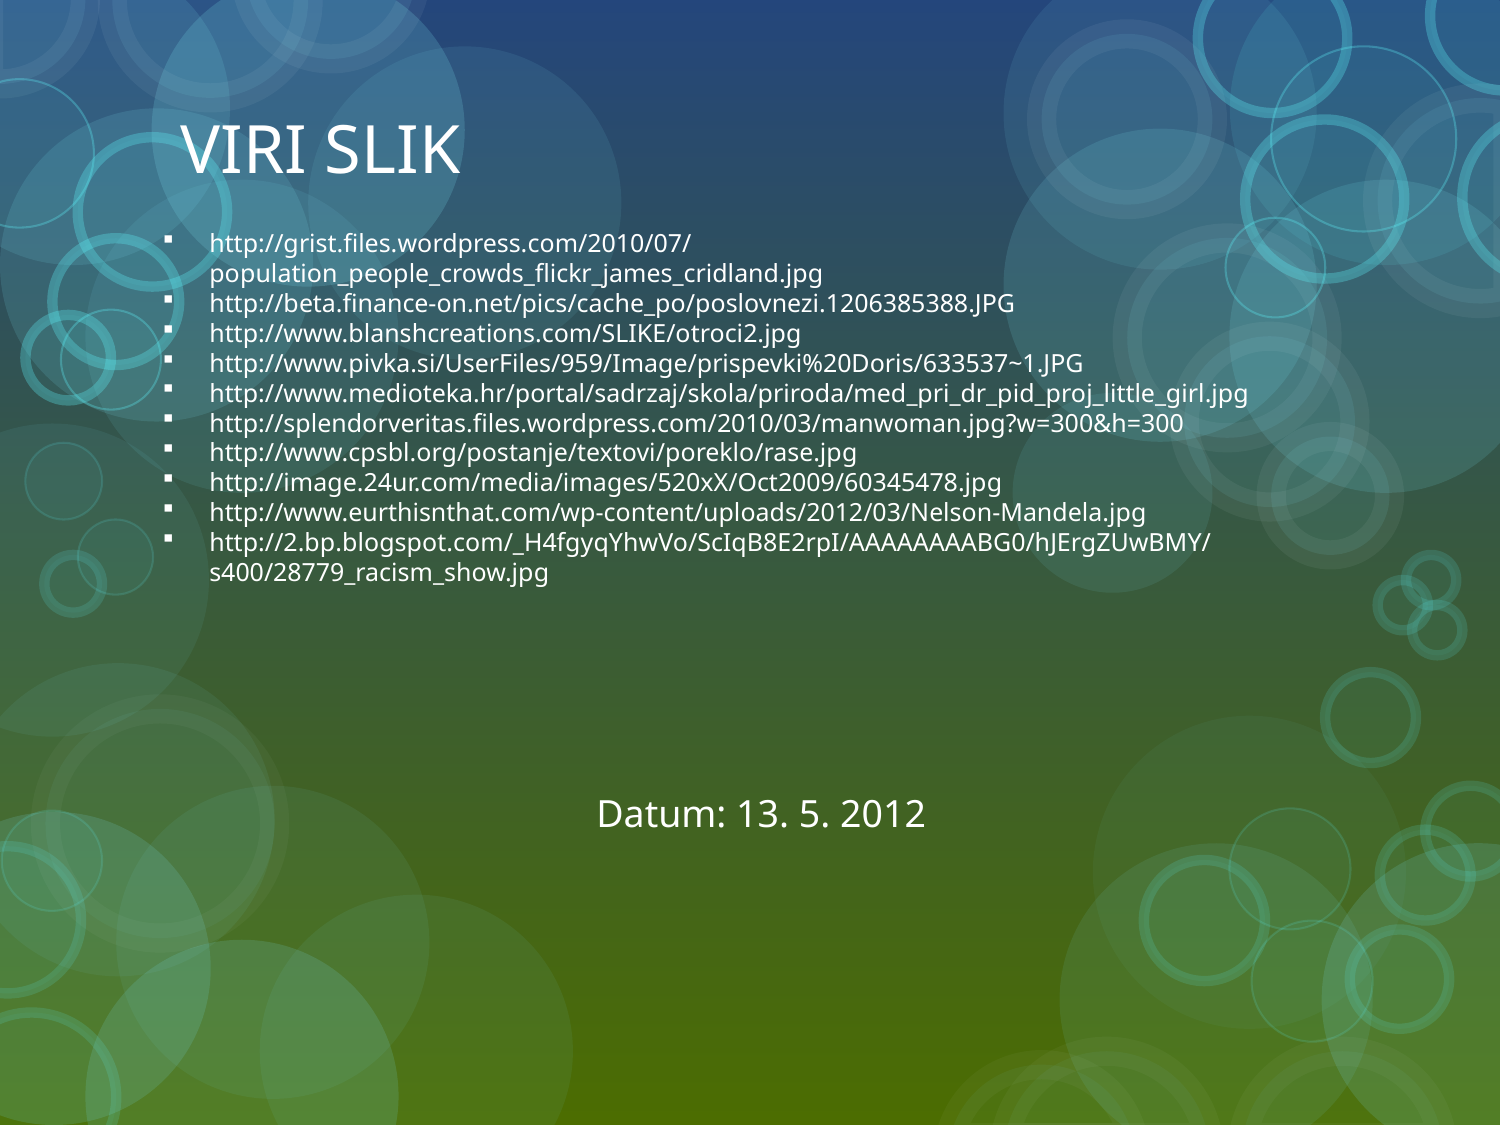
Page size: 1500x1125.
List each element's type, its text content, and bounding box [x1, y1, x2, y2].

title VIRI SLIK [165, 110, 1335, 263]
text_box Datum: 13. 5. 2012 [581, 783, 942, 843]
text_box http://grist.files.wordpress.com/2010/07/population_people_crowds_flickr_james_cridland.jpg http://beta.finance-on.net/pics/cache_po/poslovnezi.1206385388.JPG http://www.blanshcreations.com/SLIKE/otroci2.jpg http://www.pivka.si/UserFiles/959/Image/prispevki%20Doris/633537~1.JPG http://www.medioteka.hr/portal/sadrzaj/skola/priroda/med_pri_dr_pid_proj_little_girl.jpg http://splendorveritas.files.wordpress.com/2010/03/manwoman.jpg?w=300&h=300 http://www.cpsbl.org/postanje/textovi/poreklo/rase.jpg http://image.24ur.com/media/images/520xX/Oct2009/60345478.jpg http://www.eurthisnthat.com/wp-content/uploads/2012/03/Nelson-Mandela.jpg http://2.bp.blogspot.com/_H4fgyqYhwVo/ScIqB8E2rpI/AAAAAAAABG0/hJErgZUwBMY/s400/28779_racism_show.jpg [147, 219, 1306, 595]
